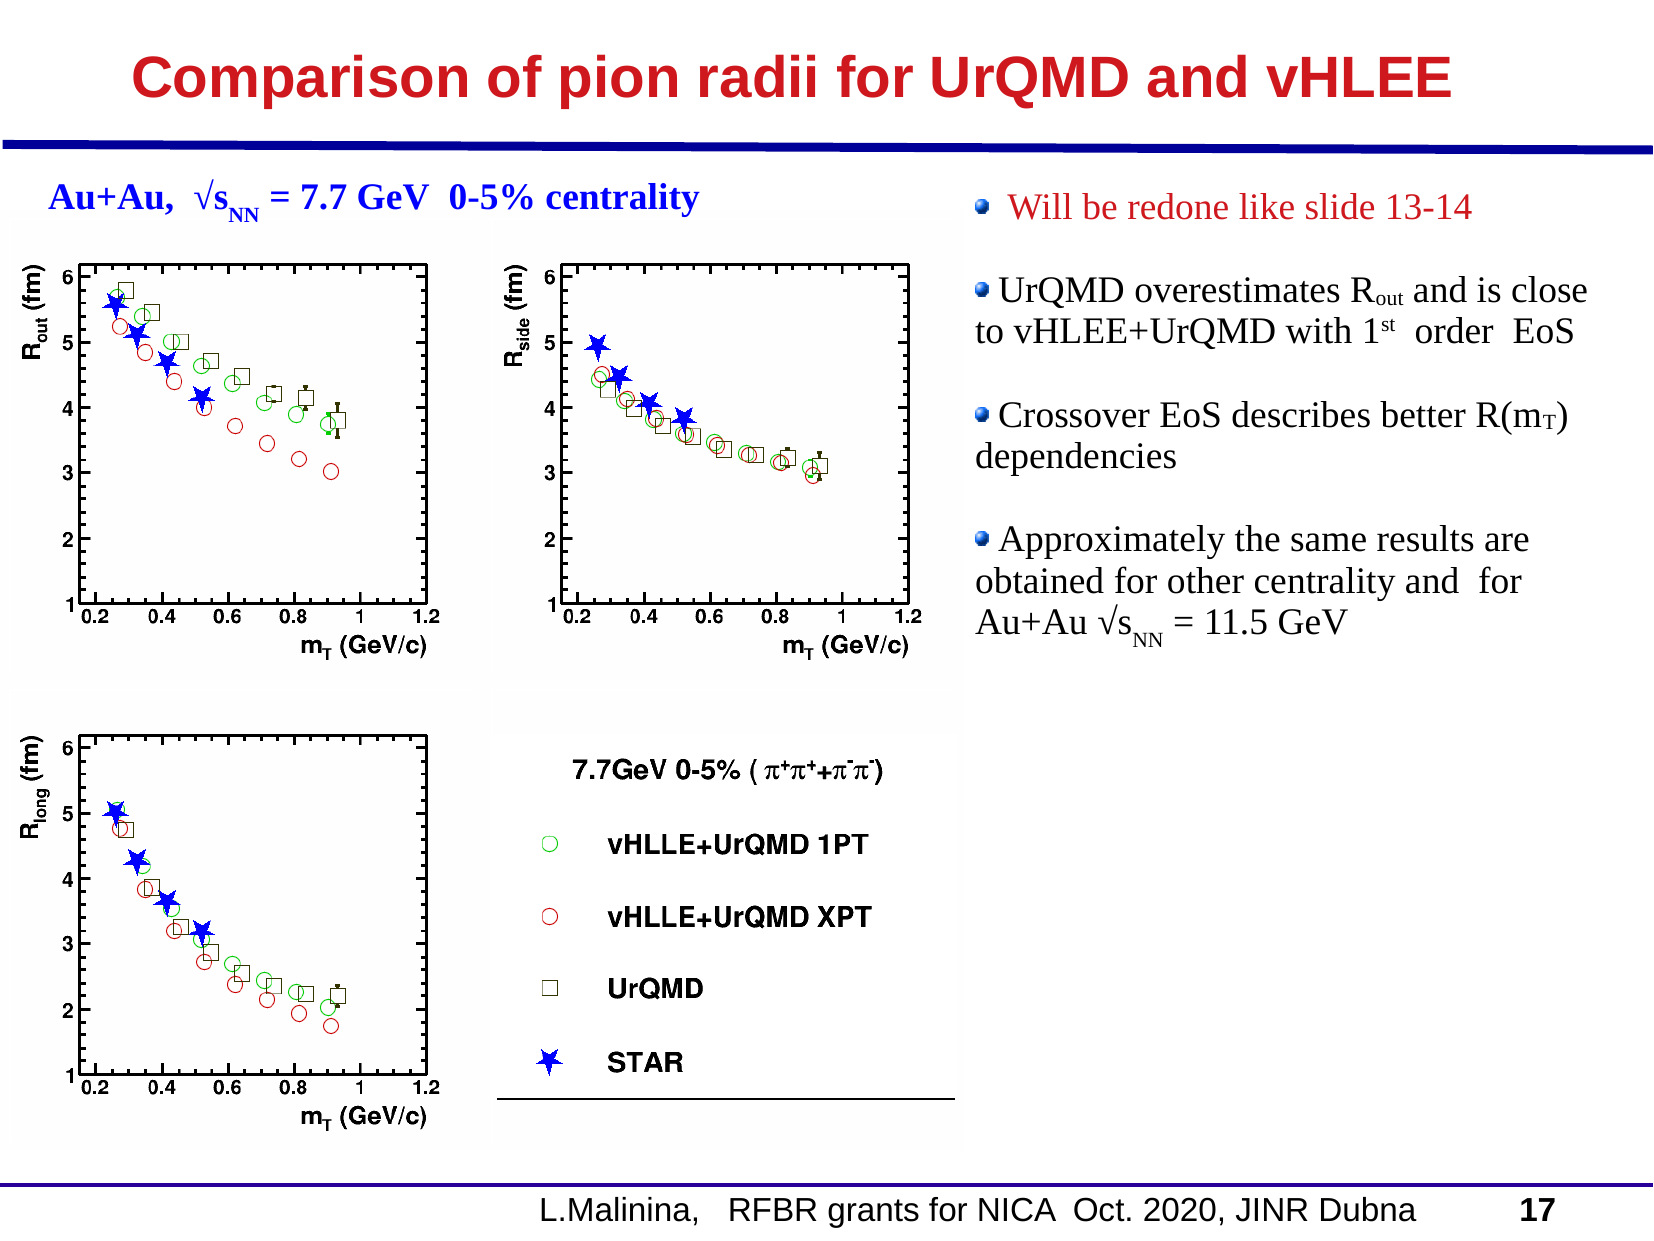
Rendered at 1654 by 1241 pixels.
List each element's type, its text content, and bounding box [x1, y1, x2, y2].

text_box L.Malinina, RFBR grants for NICA Oct. 2020, JINR Dubna <number> [0, 1183, 1653, 1241]
picture [0, 209, 960, 1151]
text_box Au+Au, √sNN = 7.7 GeV 0-5% centrality [33, 165, 964, 241]
text_box Comparison of pion radii for UrQMD and vHLEE [2, 0, 1653, 151]
text_box Will be redone like slide 13-14 UrQMD overestimates Rout and is close to vHLEE+UrQMD with 1st order EoS Crossover EoS describes better R(mT) dependencies Approximately the same results are obtained for other centrality and for Au+Au √sNN = 11.5 GeV [960, 178, 1621, 1183]
